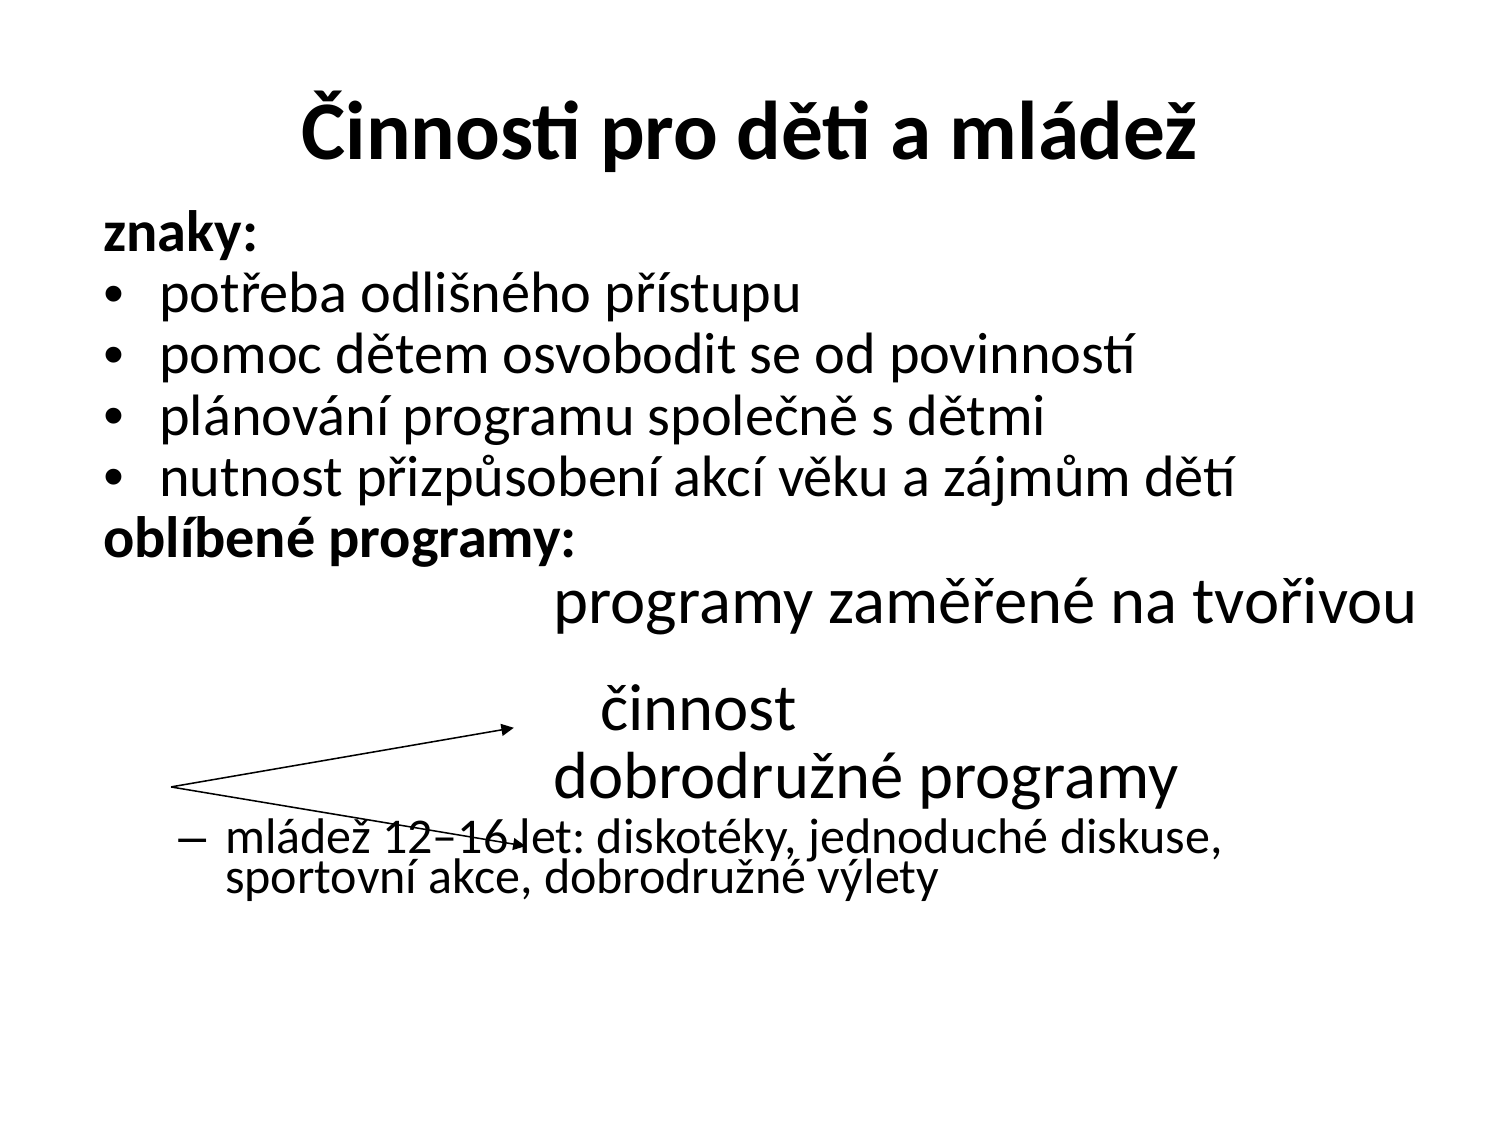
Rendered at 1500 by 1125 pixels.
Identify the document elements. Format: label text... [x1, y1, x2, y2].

title Činnosti pro děti a mládež [75, 45, 1426, 233]
list znaky: potřeba odlišného přístupu pomoc dětem osvobodit se od povinností plánování programu společně s dětmi nutnost přizpůsobení akcí věku a zájmům dětí oblíbené programy: programy zaměřené na tvořivou činnost dobrodružné programy mládež 12–16 let: diskotéky, jednoduché diskuse, sportovní akce, dobrodružné výlety [88, 206, 1439, 1125]
